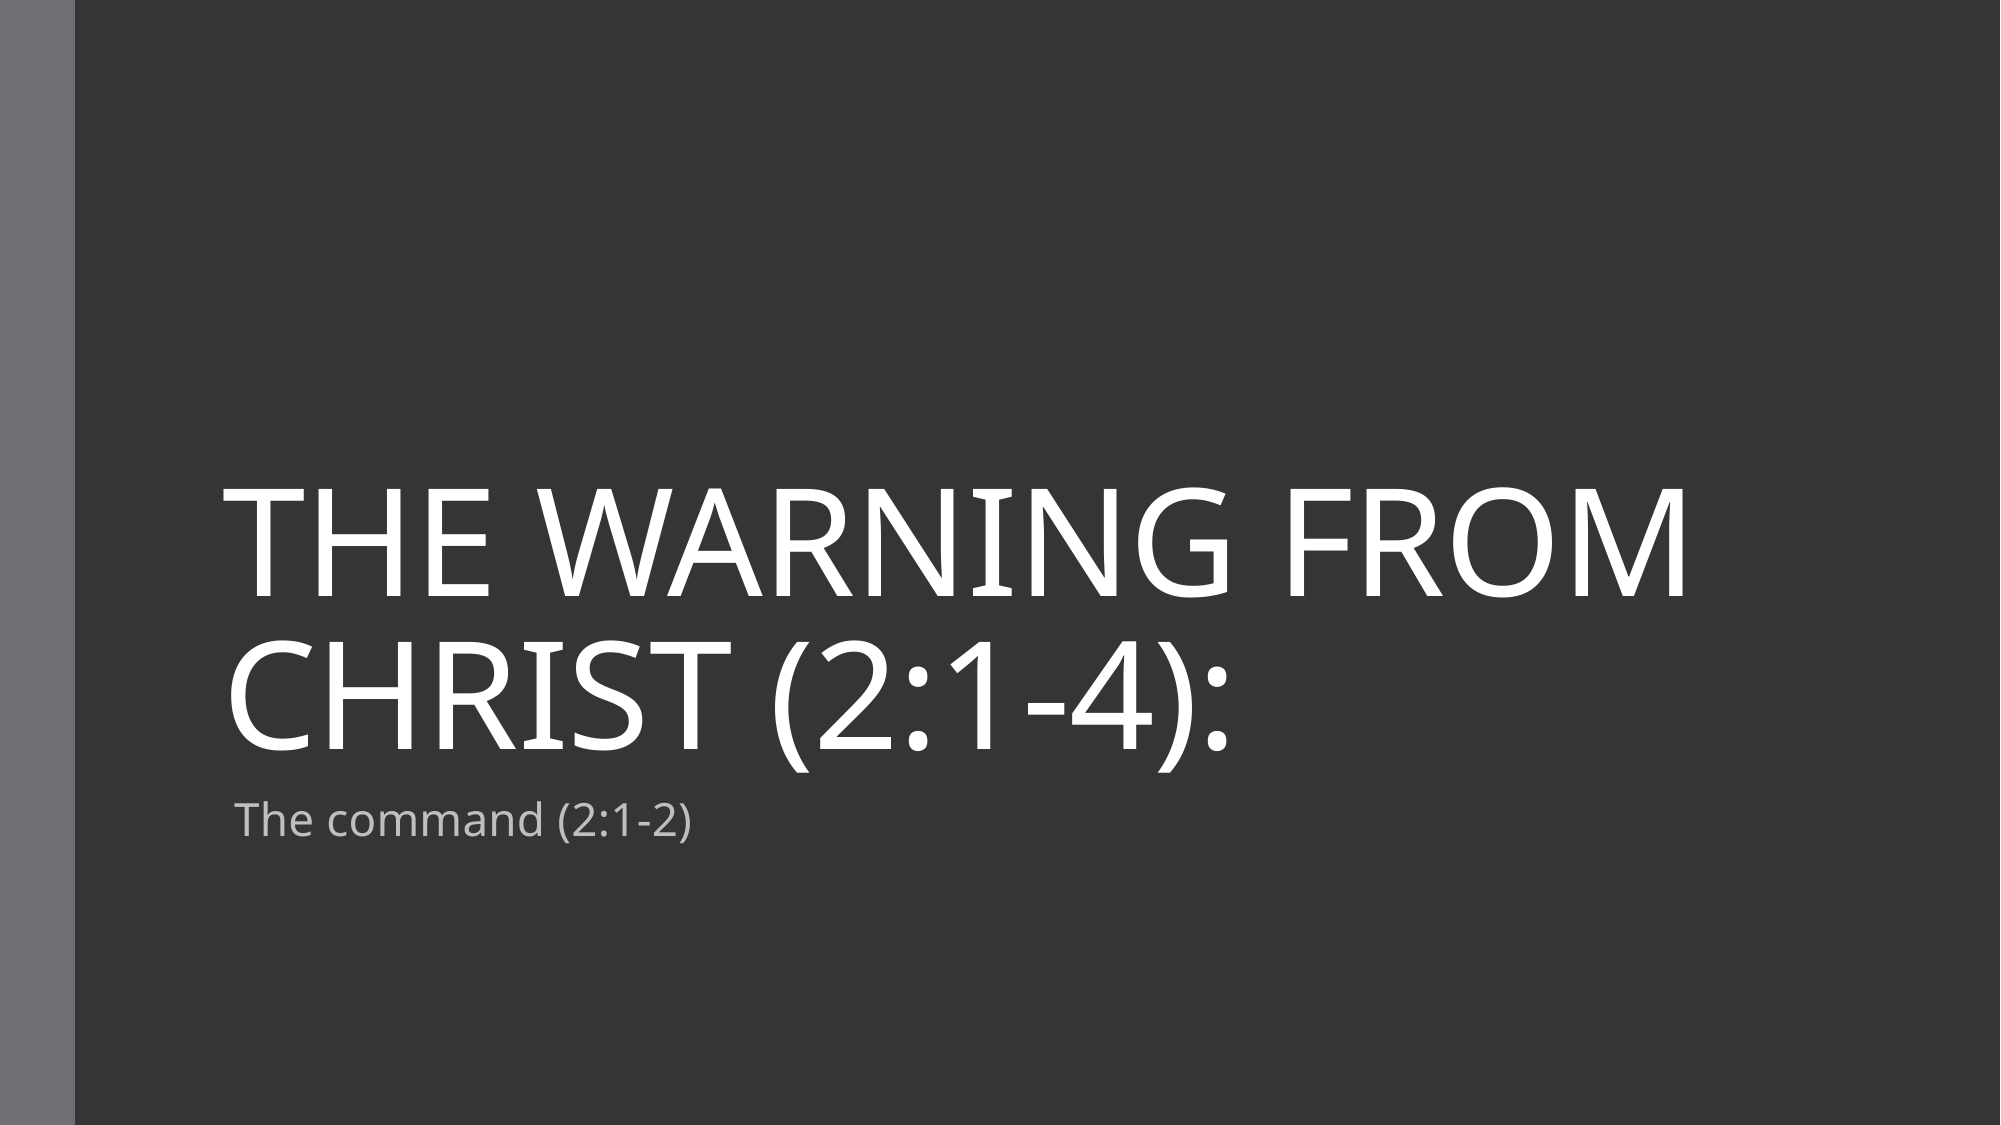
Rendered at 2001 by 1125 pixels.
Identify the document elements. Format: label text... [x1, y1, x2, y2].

subtitle The command (2:1-2) [206, 787, 1752, 1066]
title THE WARNING FROM CHRIST (2:1-4): [206, 124, 1752, 787]
